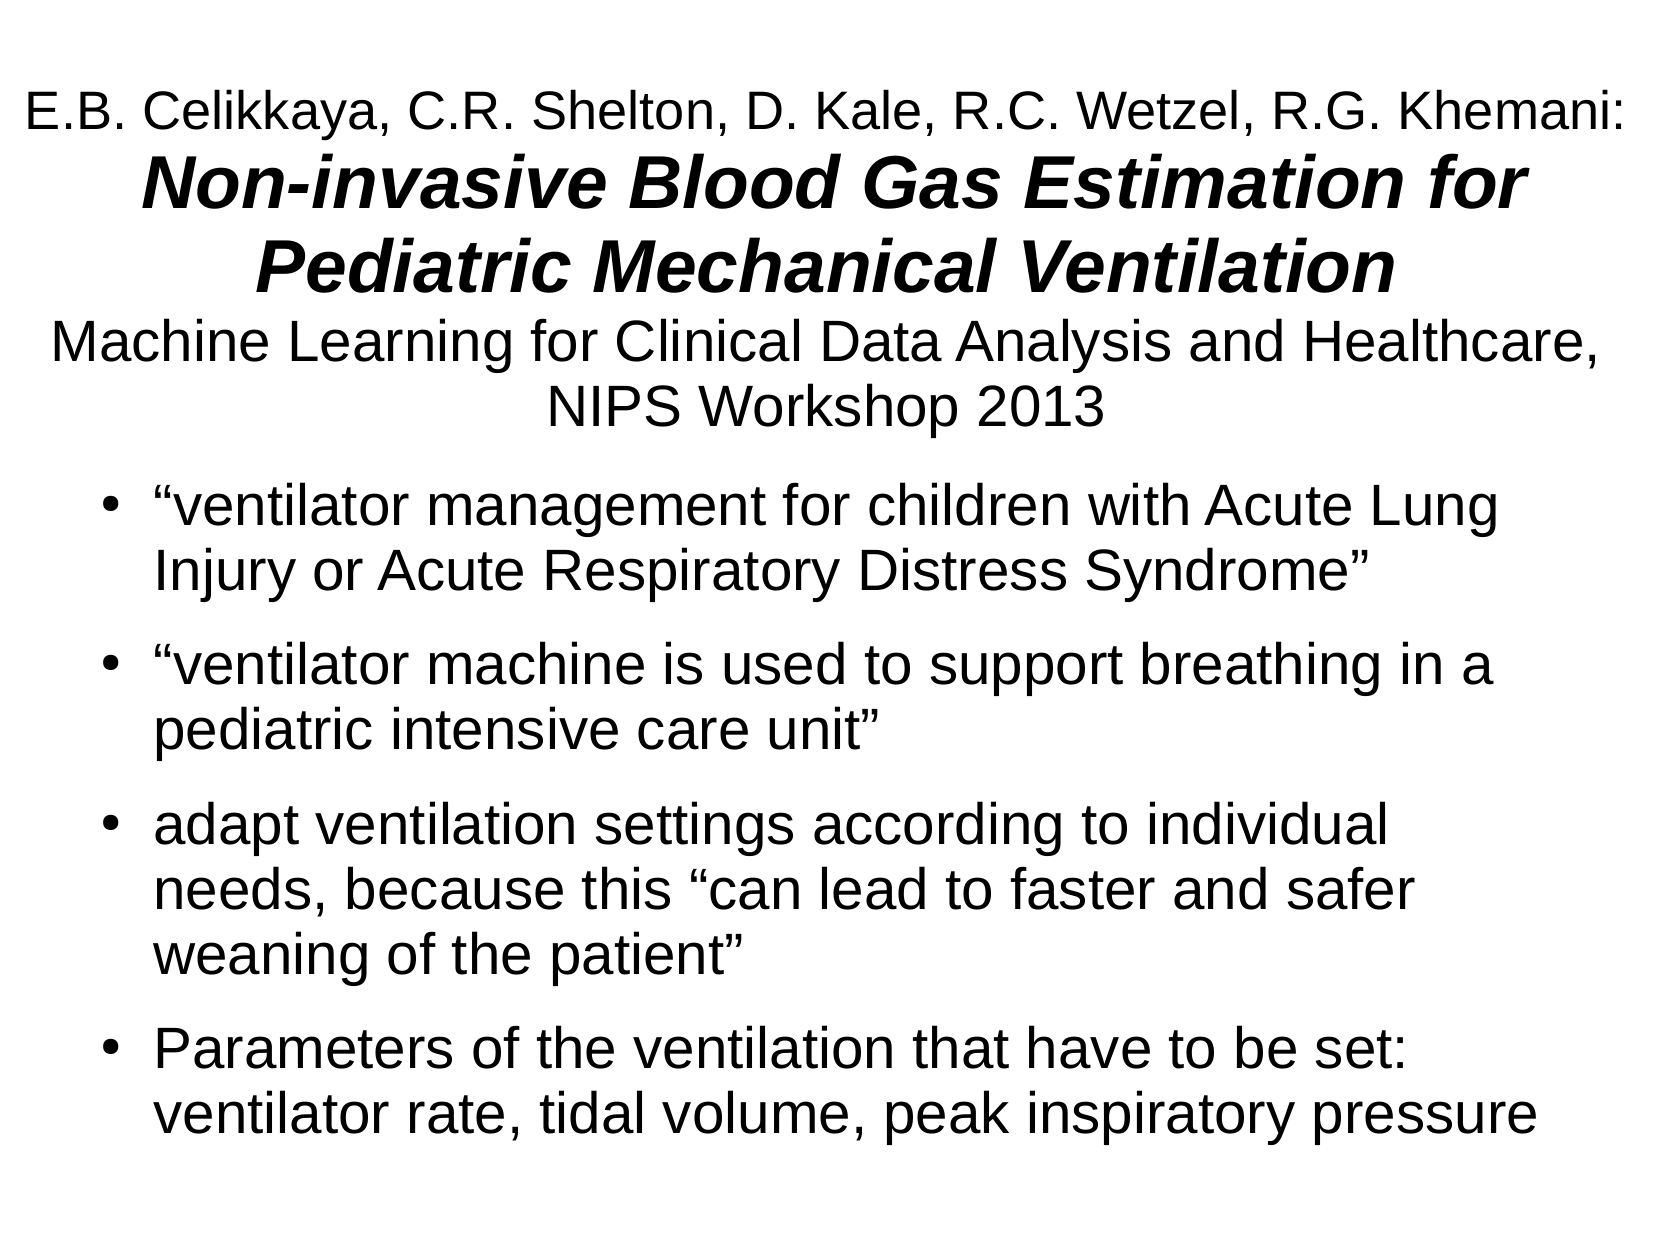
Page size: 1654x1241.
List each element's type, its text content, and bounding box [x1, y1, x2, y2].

list “ventilator management for children with Acute Lung Injury or Acute Respiratory Distress Syndrome” “ventilator machine is used to support breathing in a pediatric intensive care unit” adapt ventilation settings according to individual needs, because this “can lead to faster and safer weaning of the patient” Parameters of the ventilation that have to be set: ventilator rate, tidal volume, peak inspiratory pressure [82, 472, 1571, 1144]
title E.B. Celikkaya, C.R. Shelton, D. Kale, R.C. Wetzel, R.G. Khemani: Non-invasive Blood Gas Estimation for Pediatric Mechanical Ventilation Machine Learning for Clinical Data Analysis and Healthcare, NIPS Workshop 2013 [0, 80, 1654, 439]
